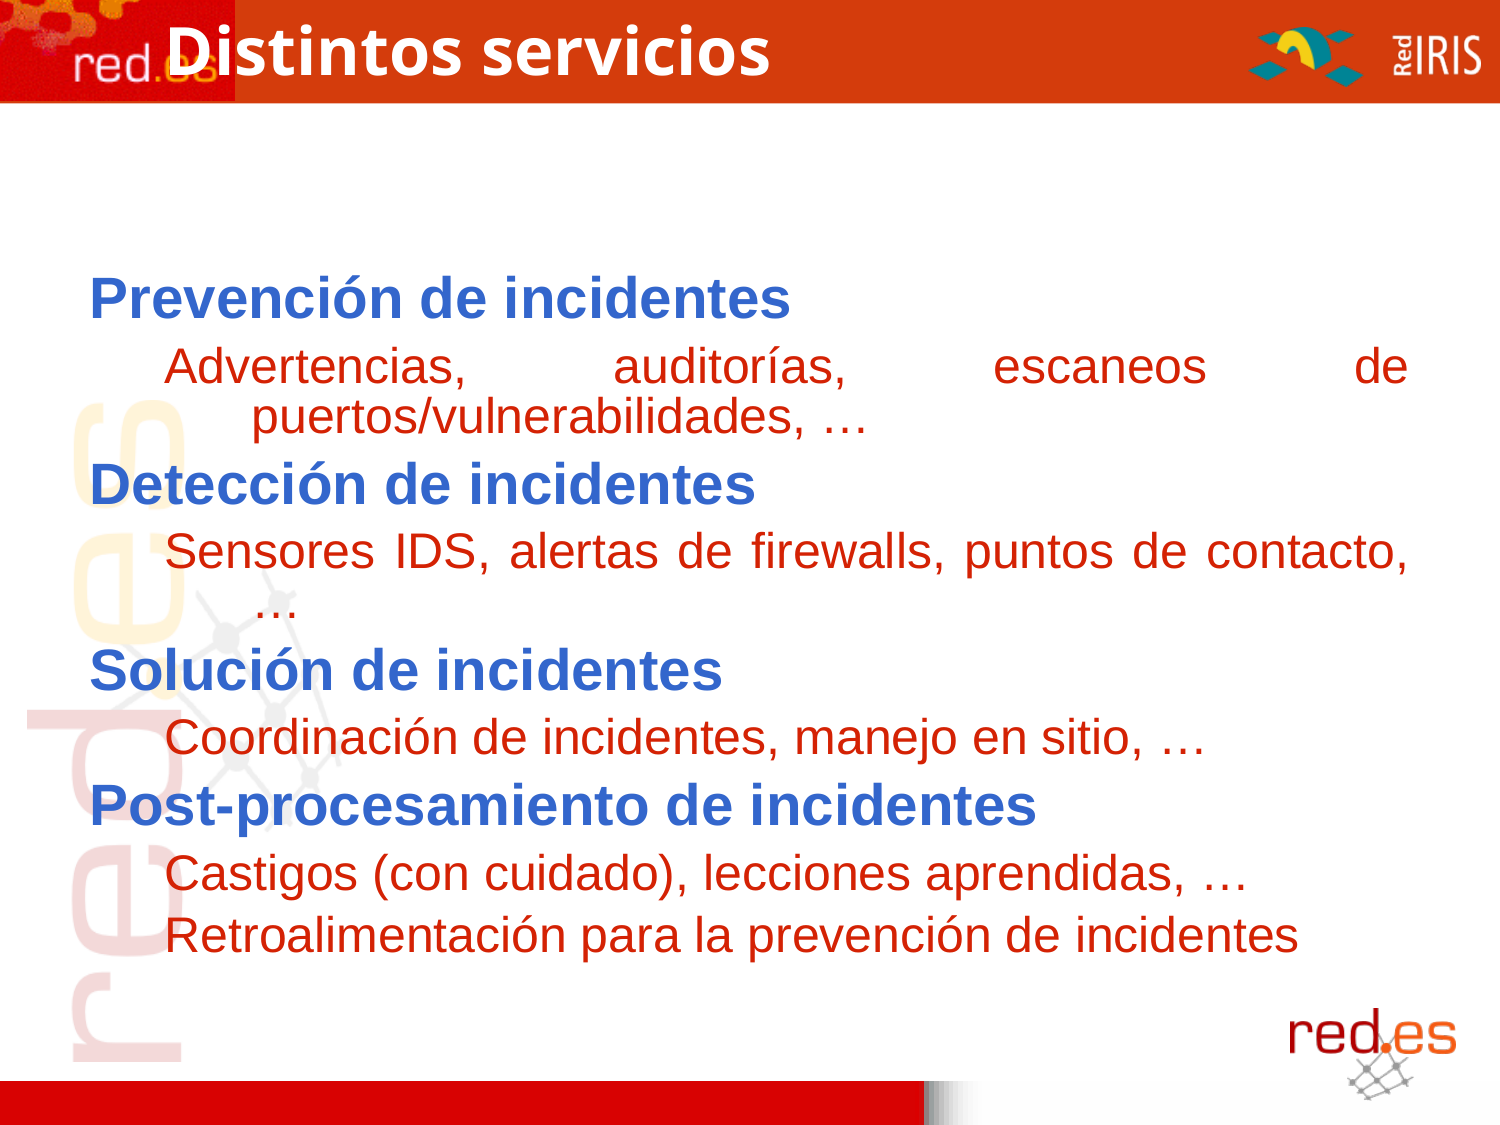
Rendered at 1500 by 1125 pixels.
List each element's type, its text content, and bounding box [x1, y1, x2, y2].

picture [0, 1008, 1500, 1125]
picture [27, 400, 345, 1062]
list Prevención de incidentes Advertencias, auditorías, escaneos de puertos/vulnerabilidades, … Detección de incidentes Sensores IDS, alertas de firewalls, puntos de contacto, … Solución de incidentes Coordinación de incidentes, manejo en sitio, … Post-procesamiento de incidentes Castigos (con cuidado), lecciones aprendidas, … Retroalimentación para la prevención de incidentes [75, 262, 1426, 1010]
picture [0, 0, 150, 101]
title Distintos servicios [150, 0, 1500, 188]
